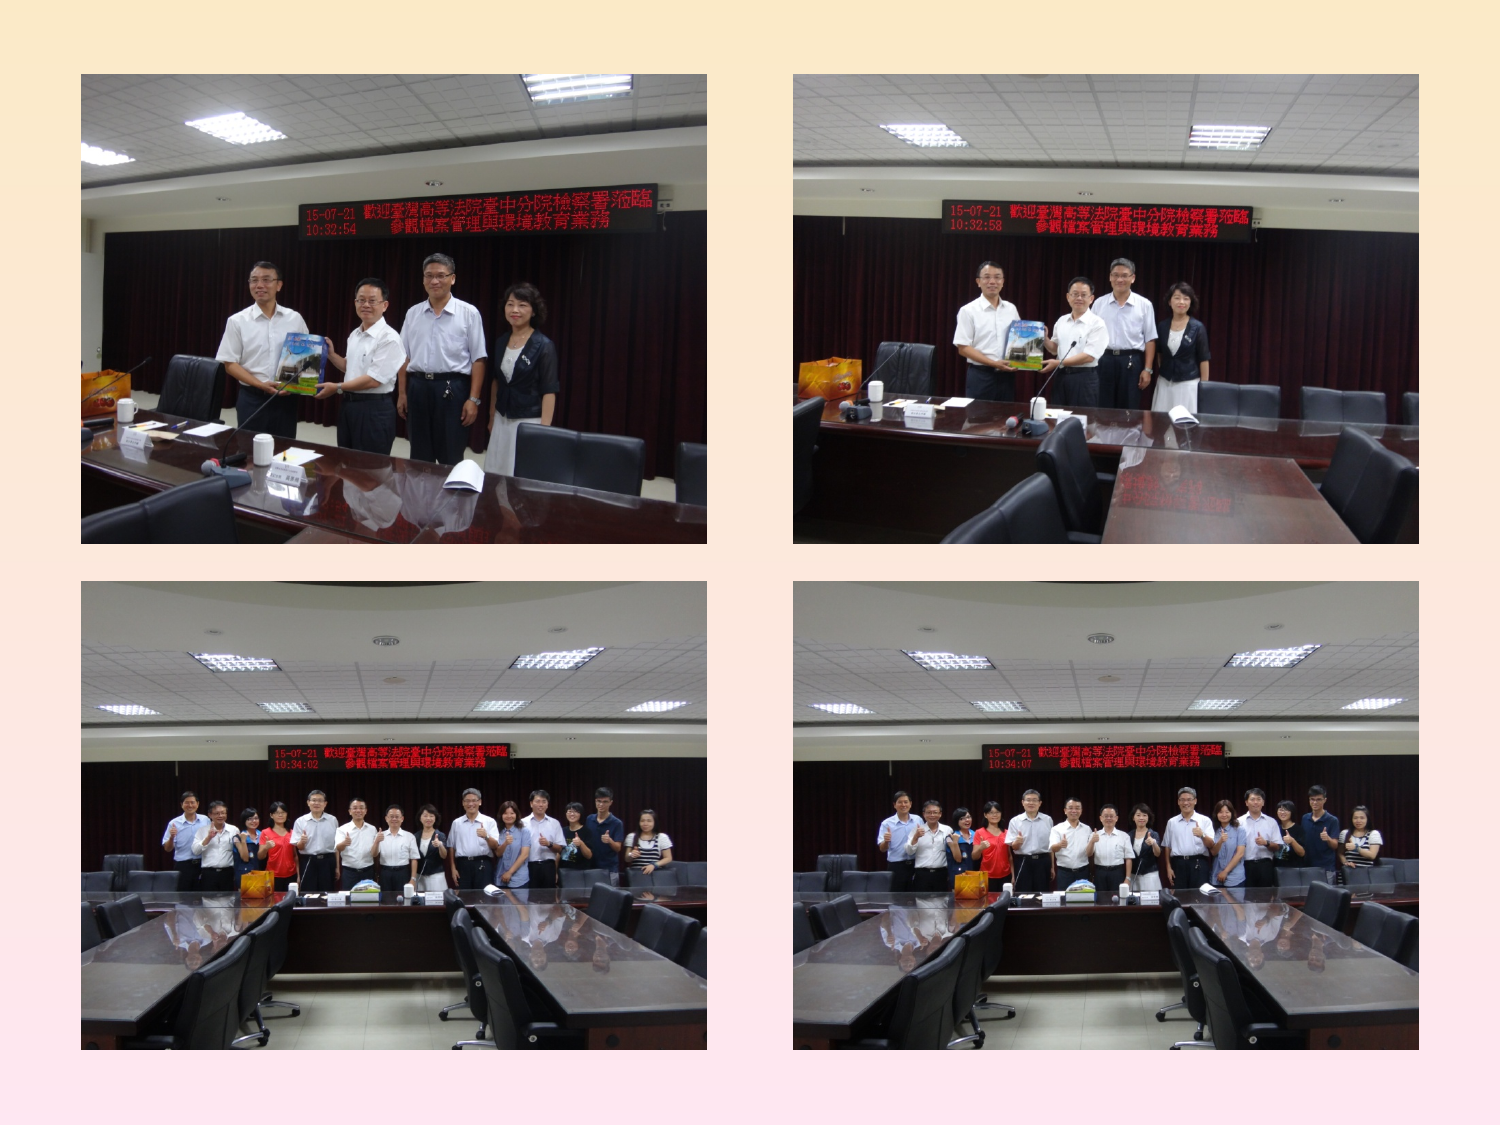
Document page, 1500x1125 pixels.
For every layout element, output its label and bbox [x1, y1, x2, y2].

picture [793, 581, 1419, 1051]
picture [81, 581, 707, 1051]
picture [793, 75, 1419, 544]
picture [81, 75, 707, 544]
